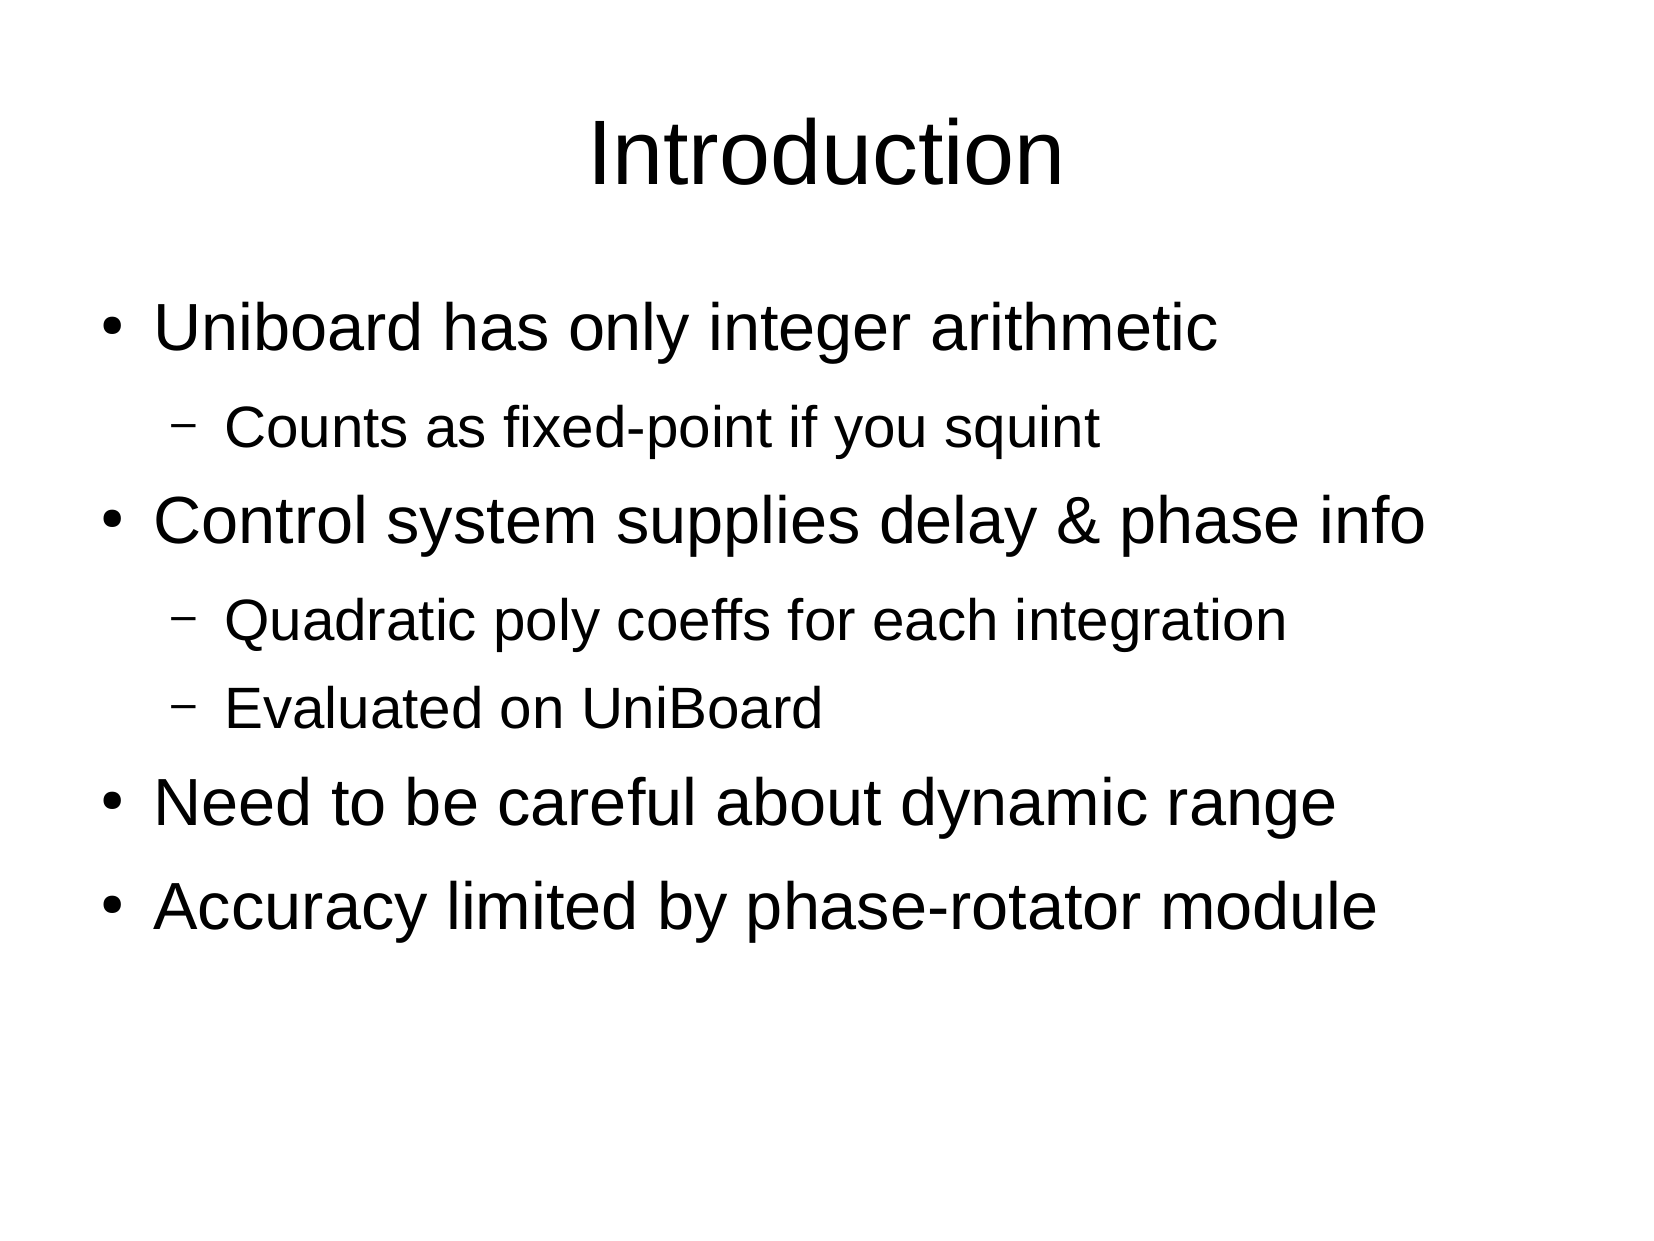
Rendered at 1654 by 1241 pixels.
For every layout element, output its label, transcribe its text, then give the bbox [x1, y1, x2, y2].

list Uniboard has only integer arithmetic Counts as fixed-point if you squint Control system supplies delay & phase info Quadratic poly coeffs for each integration Evaluated on UniBoard Need to be careful about dynamic range Accuracy limited by phase-rotator module [82, 290, 1571, 1109]
title Introduction [82, 49, 1571, 257]
